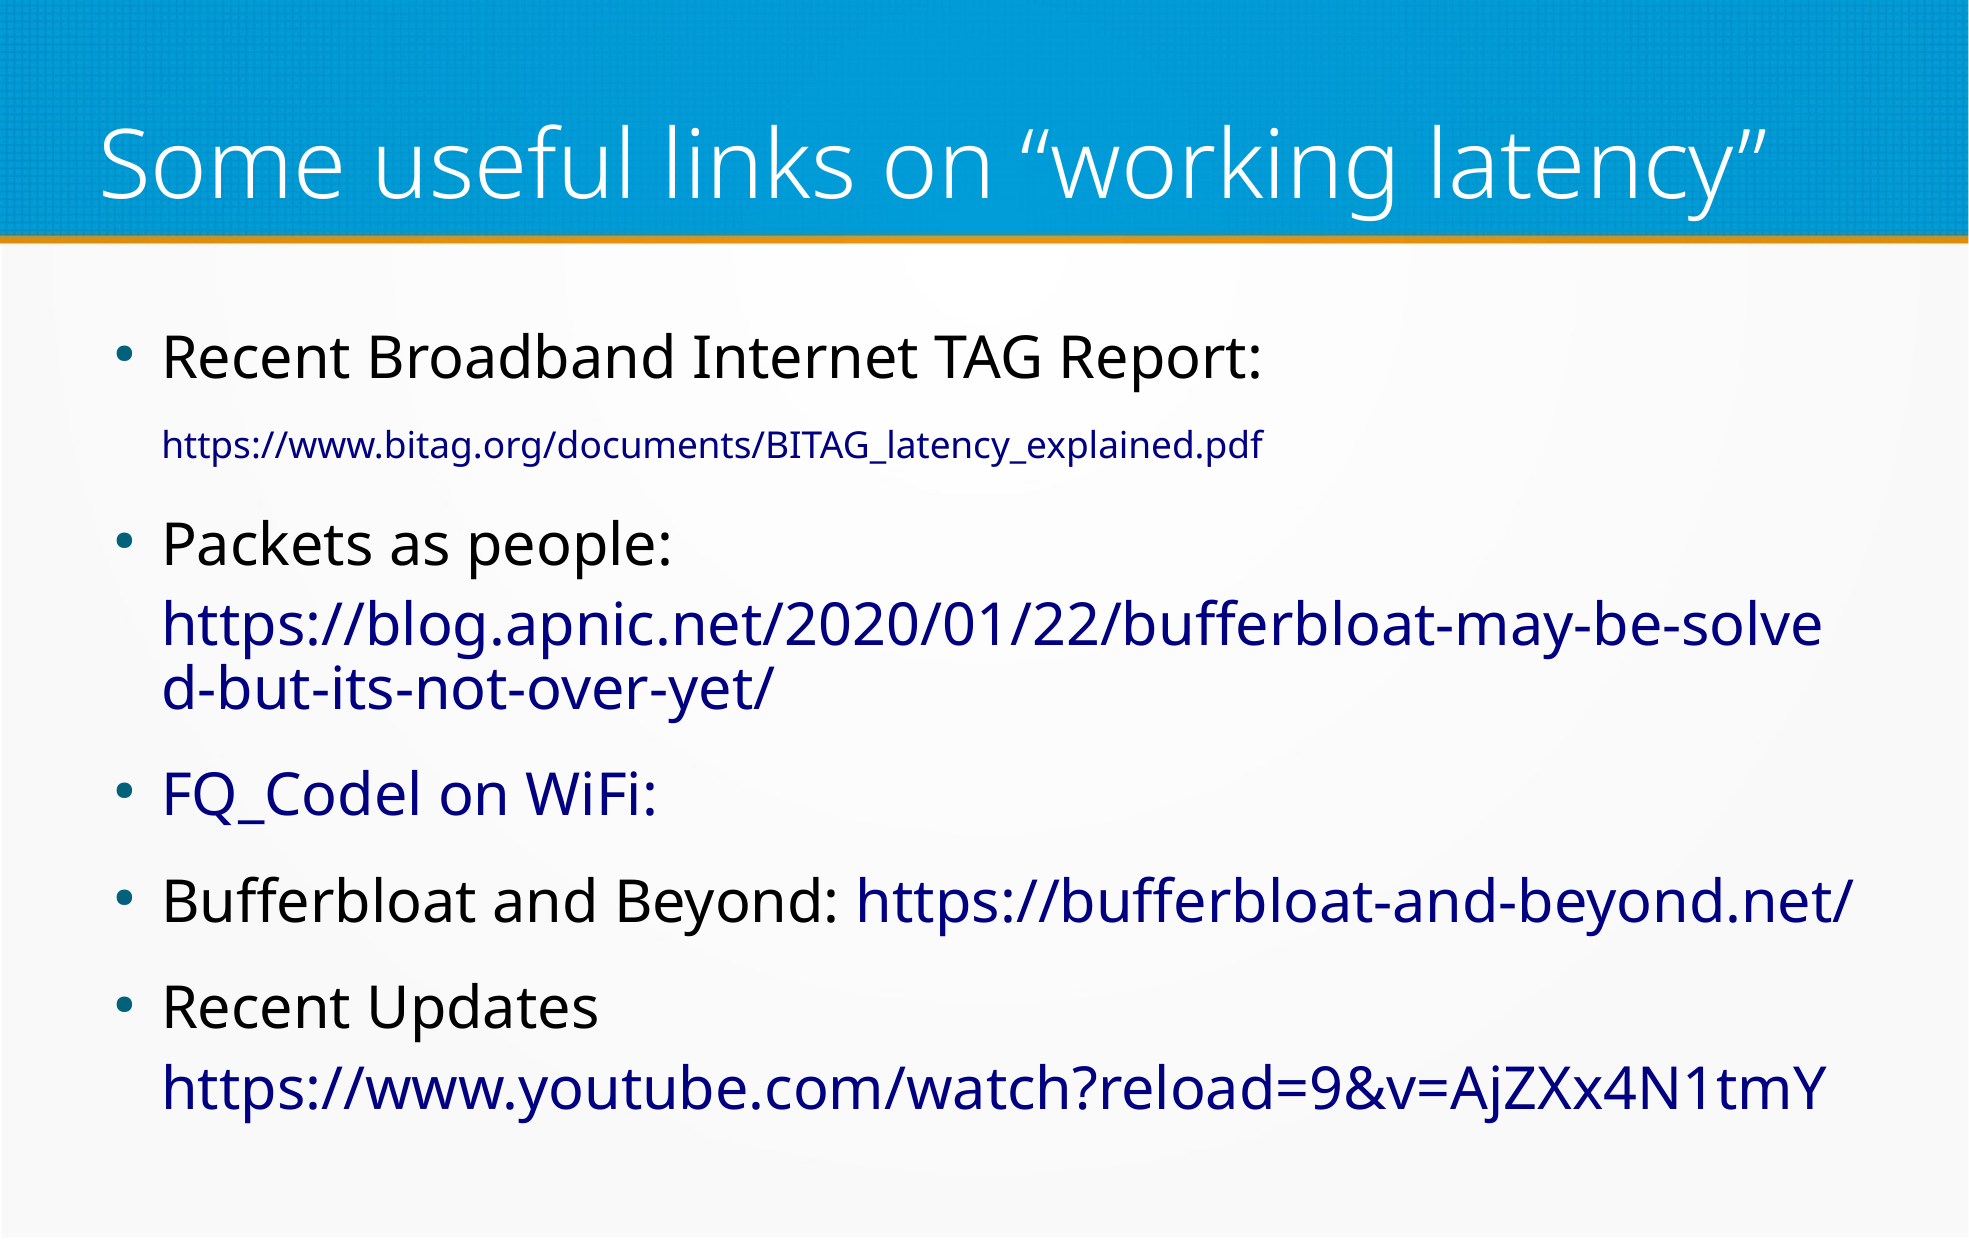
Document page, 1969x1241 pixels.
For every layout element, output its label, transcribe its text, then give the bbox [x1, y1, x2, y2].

list Recent Broadband Internet TAG Report: https://www.bitag.org/documents/BITAG_latency_explained.pdf Packets as people: https://blog.apnic.net/2020/01/22/bufferbloat-may-be-solved-but-its-not-over-yet/ FQ_Codel on WiFi: Bufferbloat and Beyond: https://bufferbloat-and-beyond.net/ Recent Updateshttps://www.youtube.com/watch?reload=9&v=AjZXx4N1tmY [98, 315, 1861, 1081]
picture [0, 233, 1969, 1241]
title Some useful links on “working latency” [98, 19, 1870, 227]
